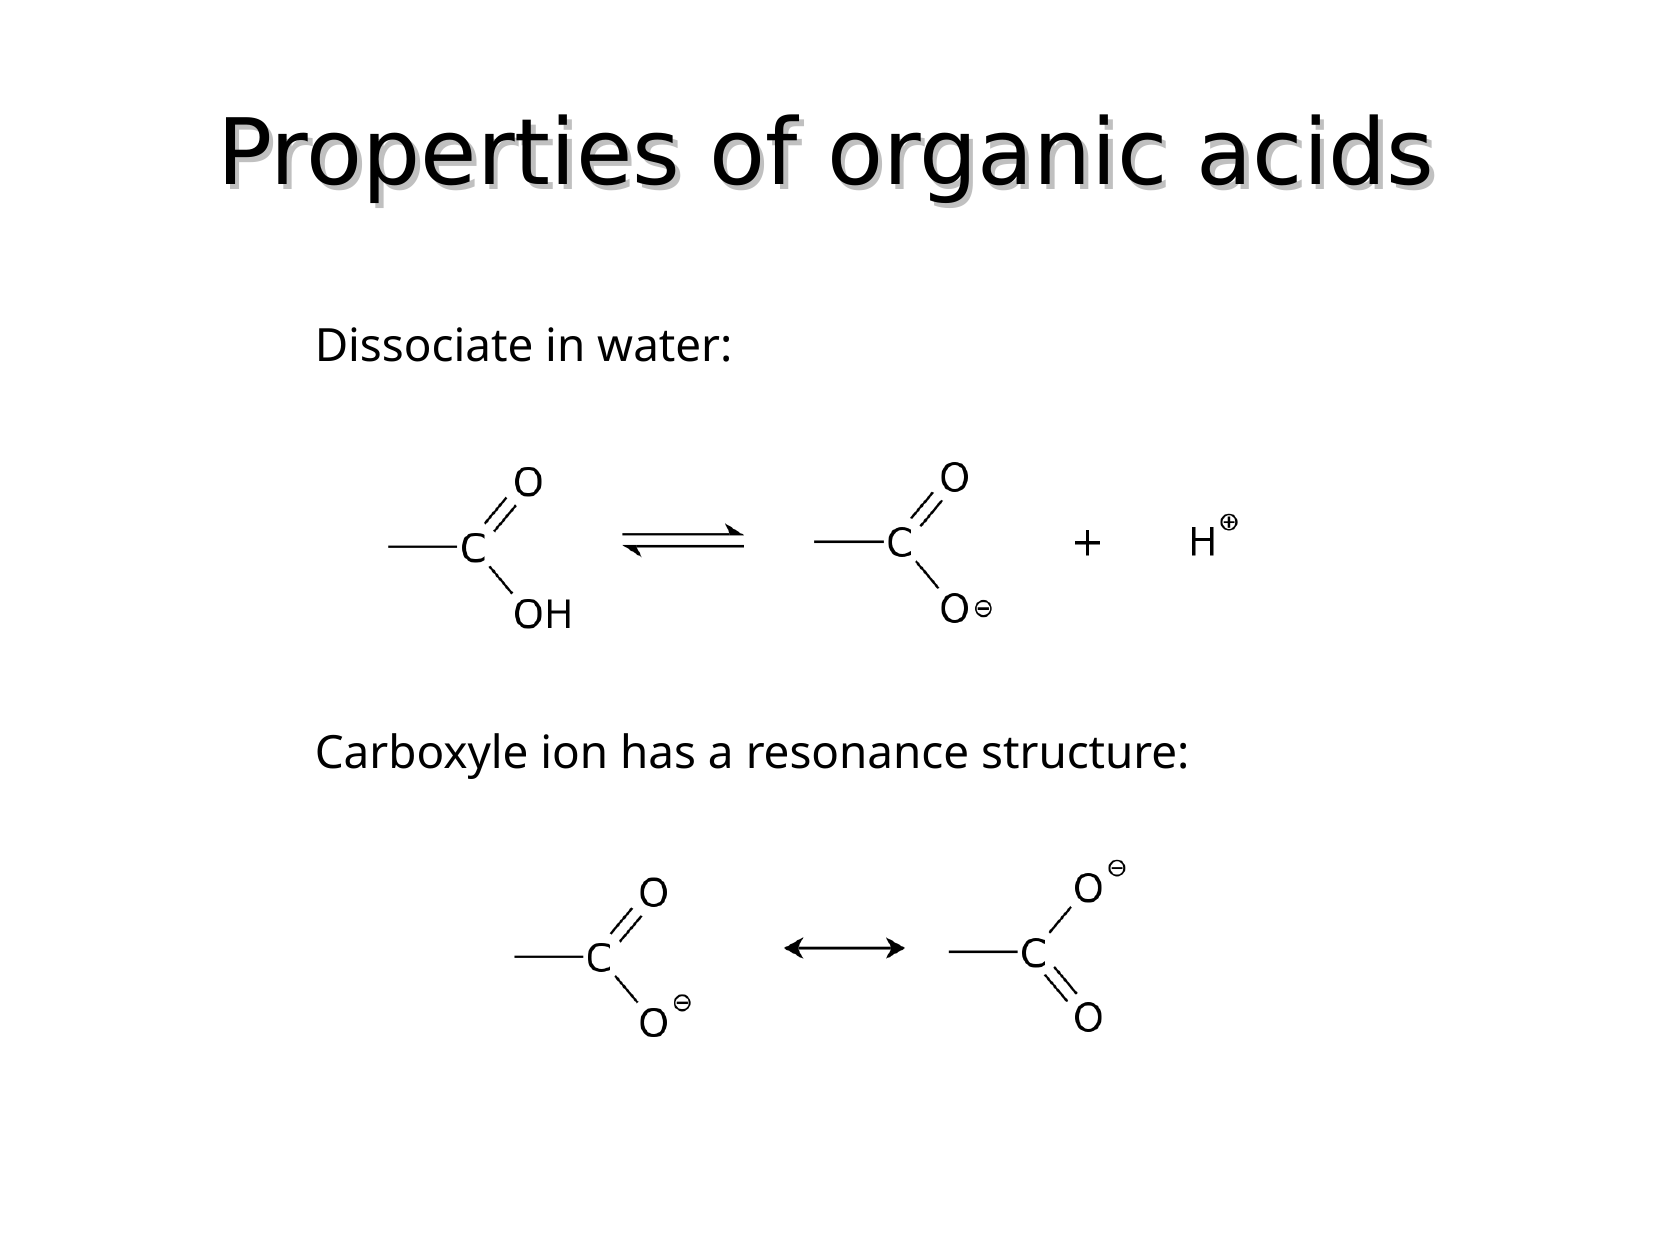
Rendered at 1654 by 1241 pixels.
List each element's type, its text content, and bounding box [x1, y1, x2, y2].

title Properties of organic acids [82, 56, 1571, 250]
picture [375, 449, 1242, 643]
picture [498, 847, 1126, 1051]
text_box Dissociate in water: [300, 304, 1369, 381]
text_box Carboxyle ion has a resonance structure: [300, 712, 1377, 789]
